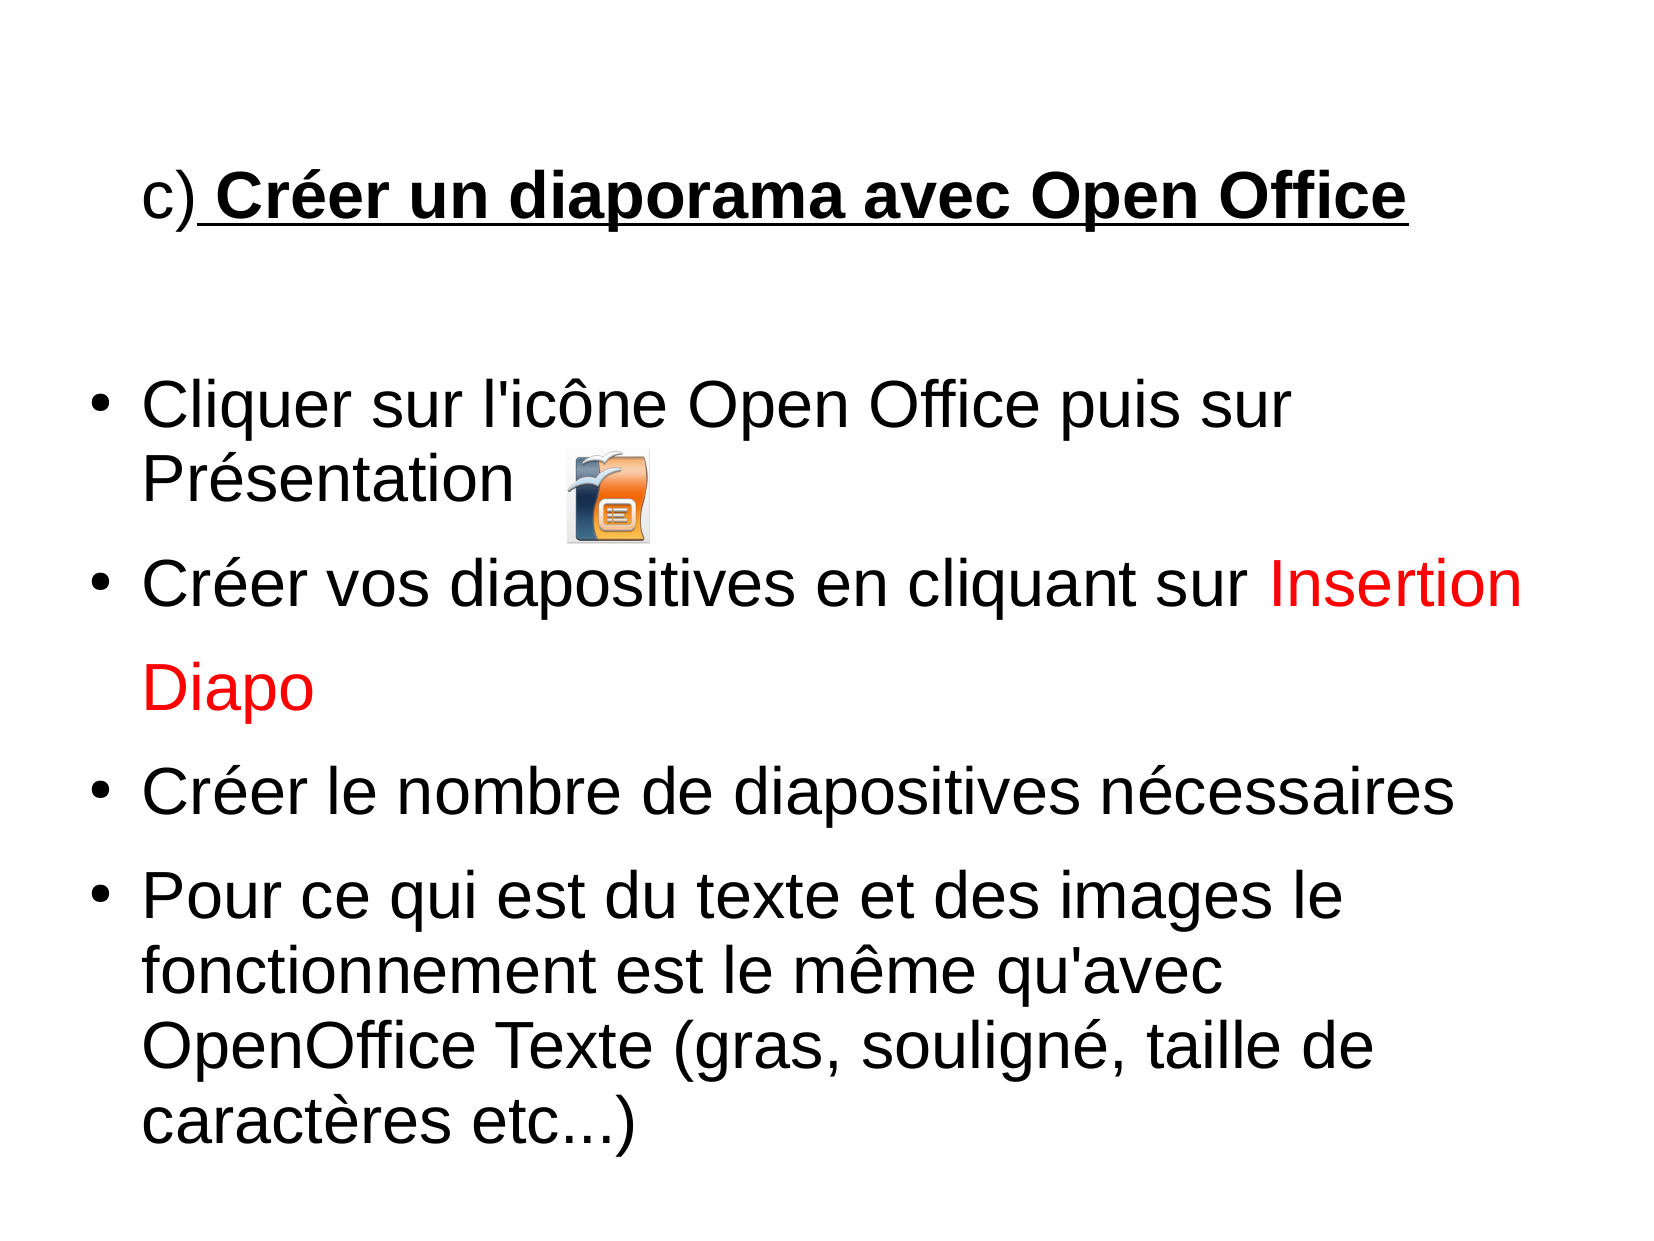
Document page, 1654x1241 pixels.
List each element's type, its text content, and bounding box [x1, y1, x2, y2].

picture [566, 448, 650, 544]
list c) Créer un diaporama avec Open Office Cliquer sur l'icône Open Office puis sur Présentation Créer vos diapositives en cliquant sur Insertion Diapo Créer le nombre de diapositives nécessaires Pour ce qui est du texte et des images le fonctionnement est le même qu'avec OpenOffice Texte (gras, souligné, taille de caractères etc...) [70, 158, 1560, 1241]
